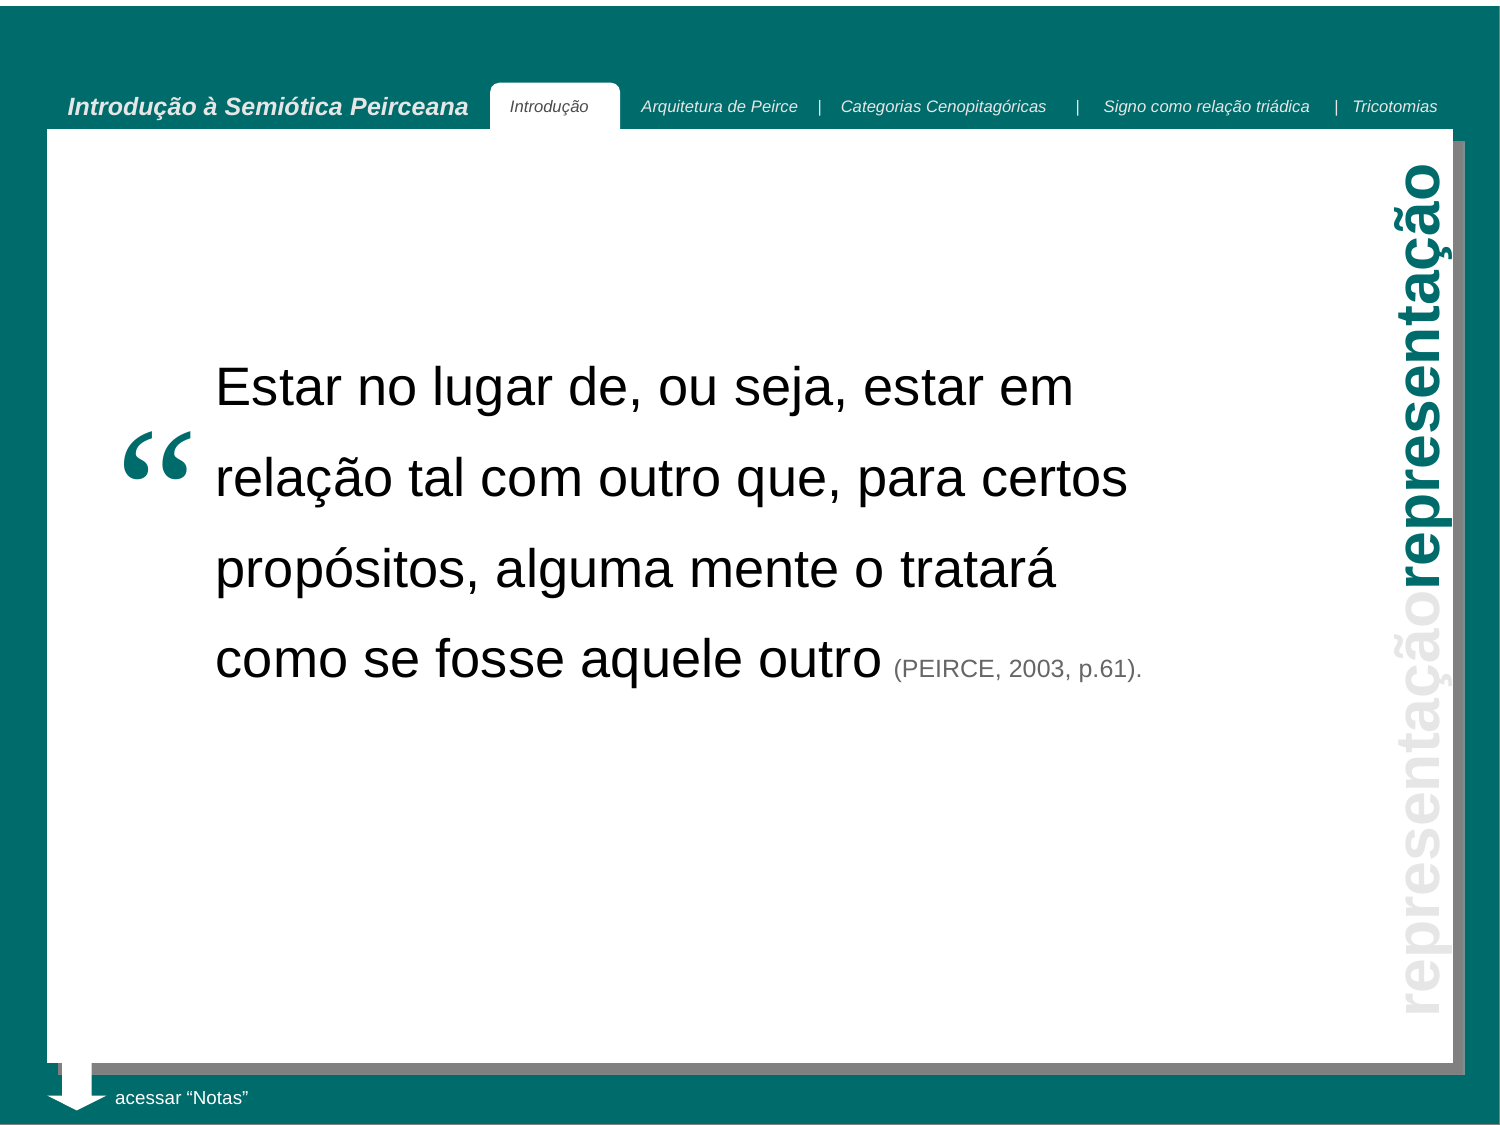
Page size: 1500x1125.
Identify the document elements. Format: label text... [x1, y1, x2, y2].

text_box representaçãorepresentação [1340, 0, 1427, 1046]
text_box acessar “Notas” [100, 1080, 278, 1116]
text_box Estar no lugar de, ou seja, estar em relação tal com outro que, para certos propósitos, alguma mente o tratará como se fosse aquele outro (PEIRCE, 2003, p.61). [200, 319, 1170, 667]
text_box [47, 1051, 100, 1111]
text_box “ [100, 277, 231, 539]
